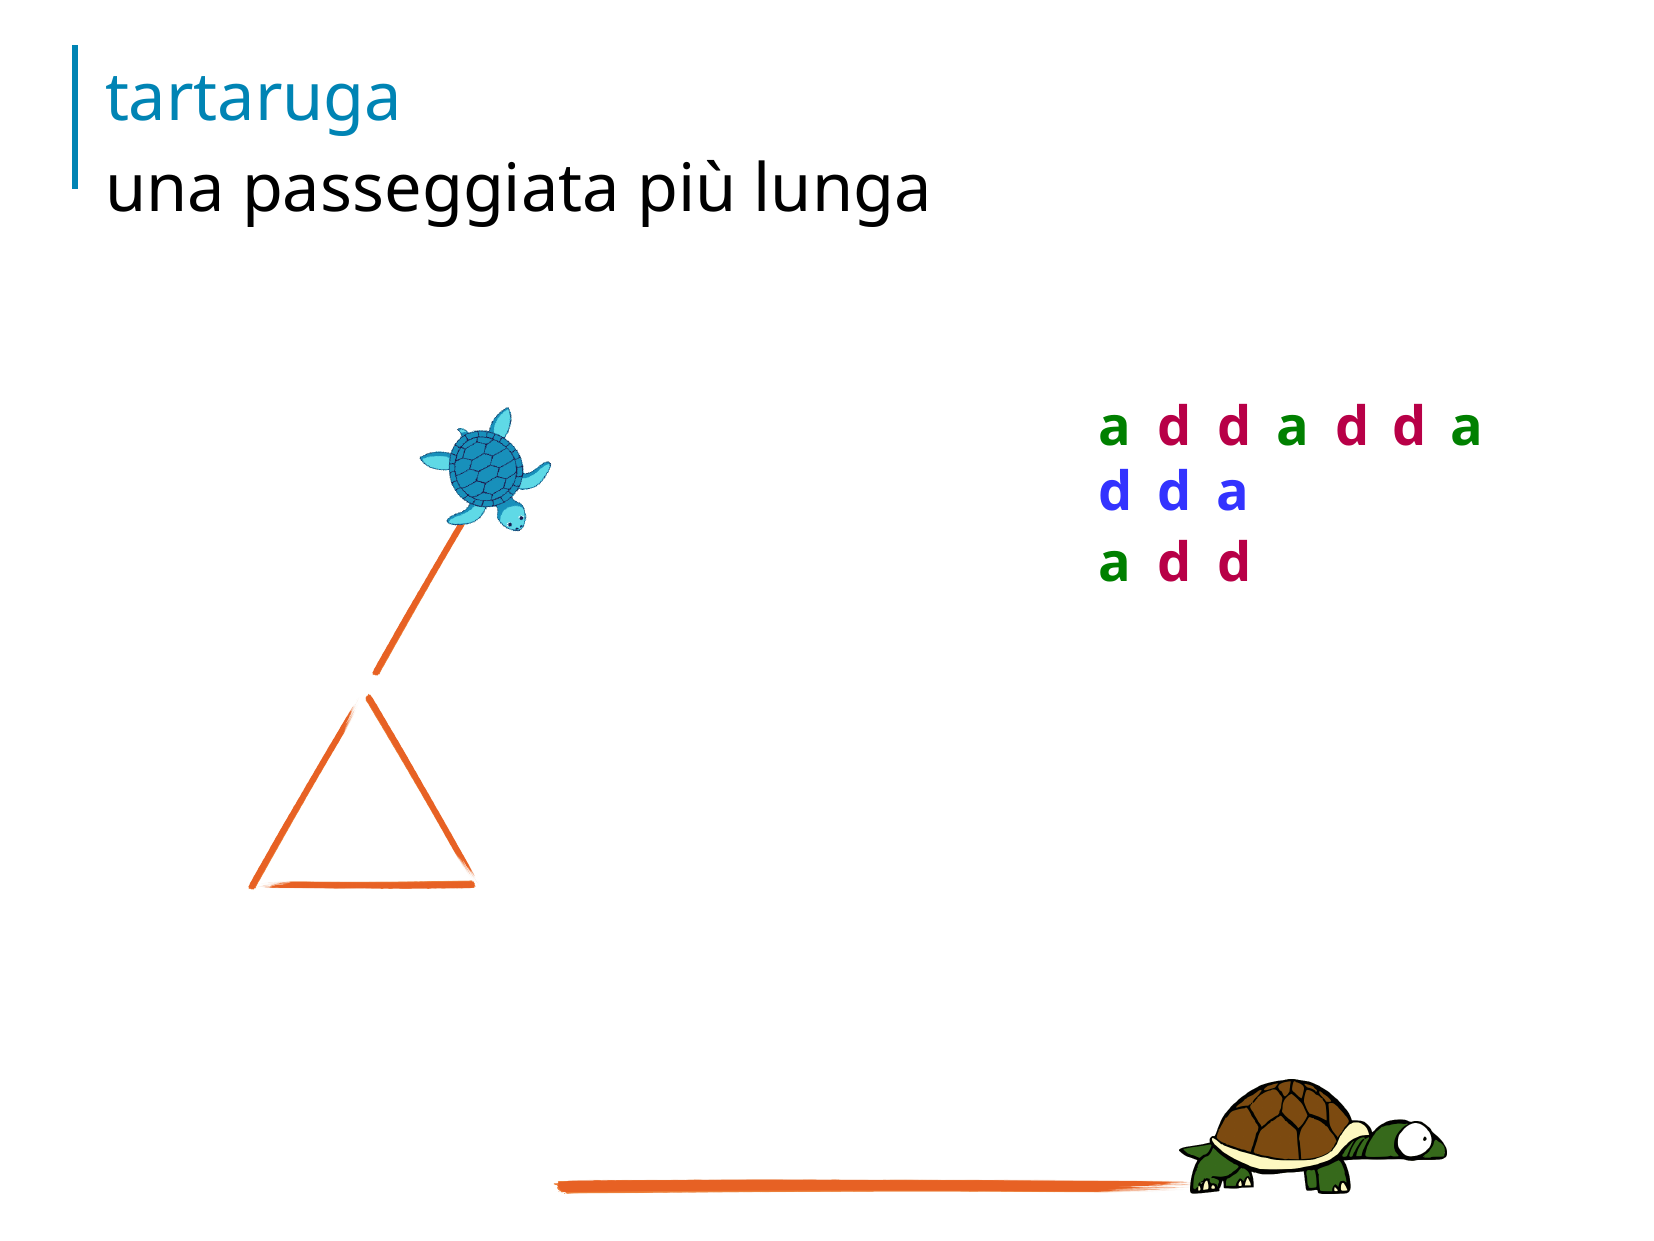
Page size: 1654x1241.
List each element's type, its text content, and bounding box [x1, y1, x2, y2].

text_box a [1454, 384, 1512, 473]
text_box d [1142, 472, 1201, 537]
text_box d [1377, 384, 1454, 473]
text_box a [1083, 520, 1142, 609]
text_box a [1261, 383, 1320, 472]
picture [553, 1079, 1447, 1194]
text_box a [1083, 383, 1142, 472]
text_box d [1084, 472, 1142, 537]
title tartaruga una passeggiata più lunga [105, 49, 1571, 200]
text_box d [1320, 383, 1397, 472]
text_box d [1142, 383, 1202, 472]
text_box d [1202, 520, 1279, 609]
picture [246, 692, 481, 892]
text_box a [1201, 472, 1278, 537]
text_box d [1202, 383, 1261, 472]
picture [370, 397, 572, 678]
text_box d [1142, 537, 1202, 609]
